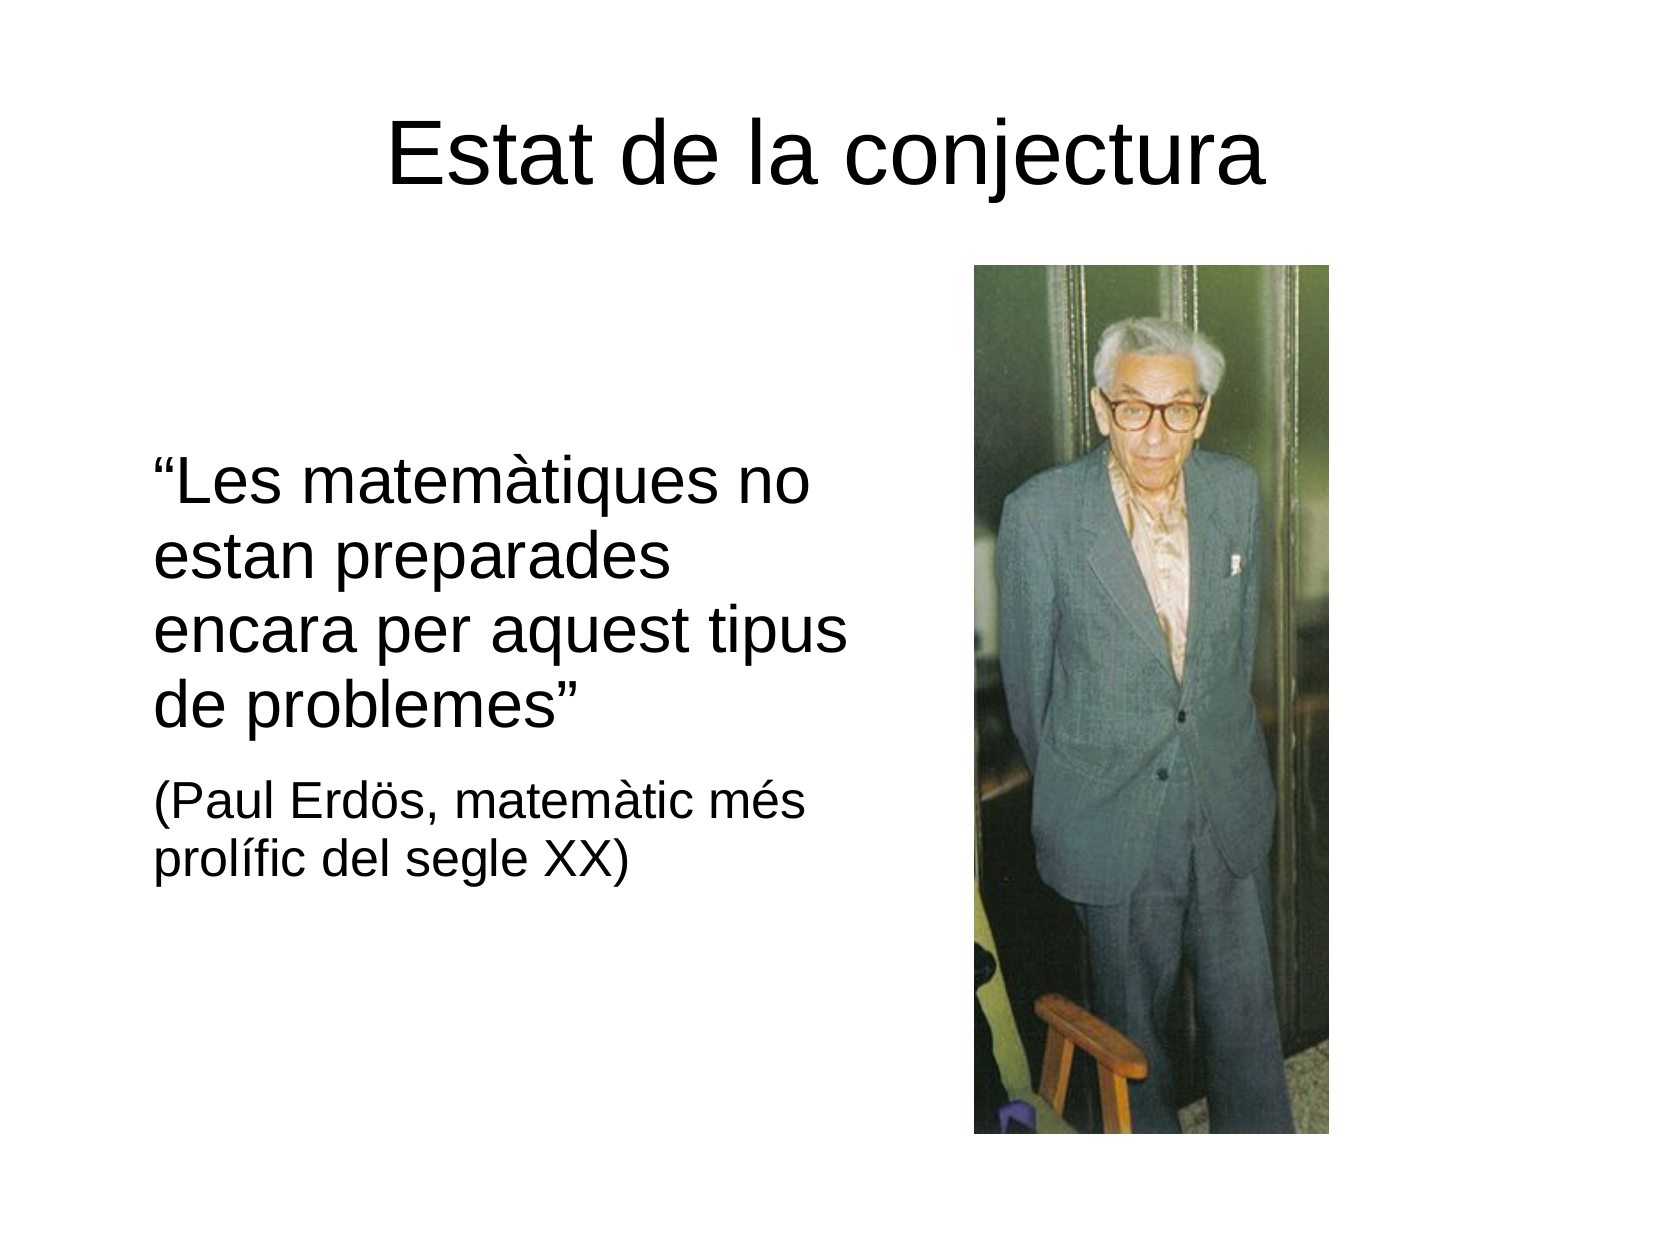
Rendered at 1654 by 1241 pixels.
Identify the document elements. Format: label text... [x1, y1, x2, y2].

title Estat de la conjectura [82, 56, 1571, 250]
list “Les matemàtiques no estan preparades encara per aquest tipus de problemes” (Paul Erdös, matemàtic més prolífic del segle XX) [82, 442, 857, 921]
picture [974, 265, 1329, 1134]
